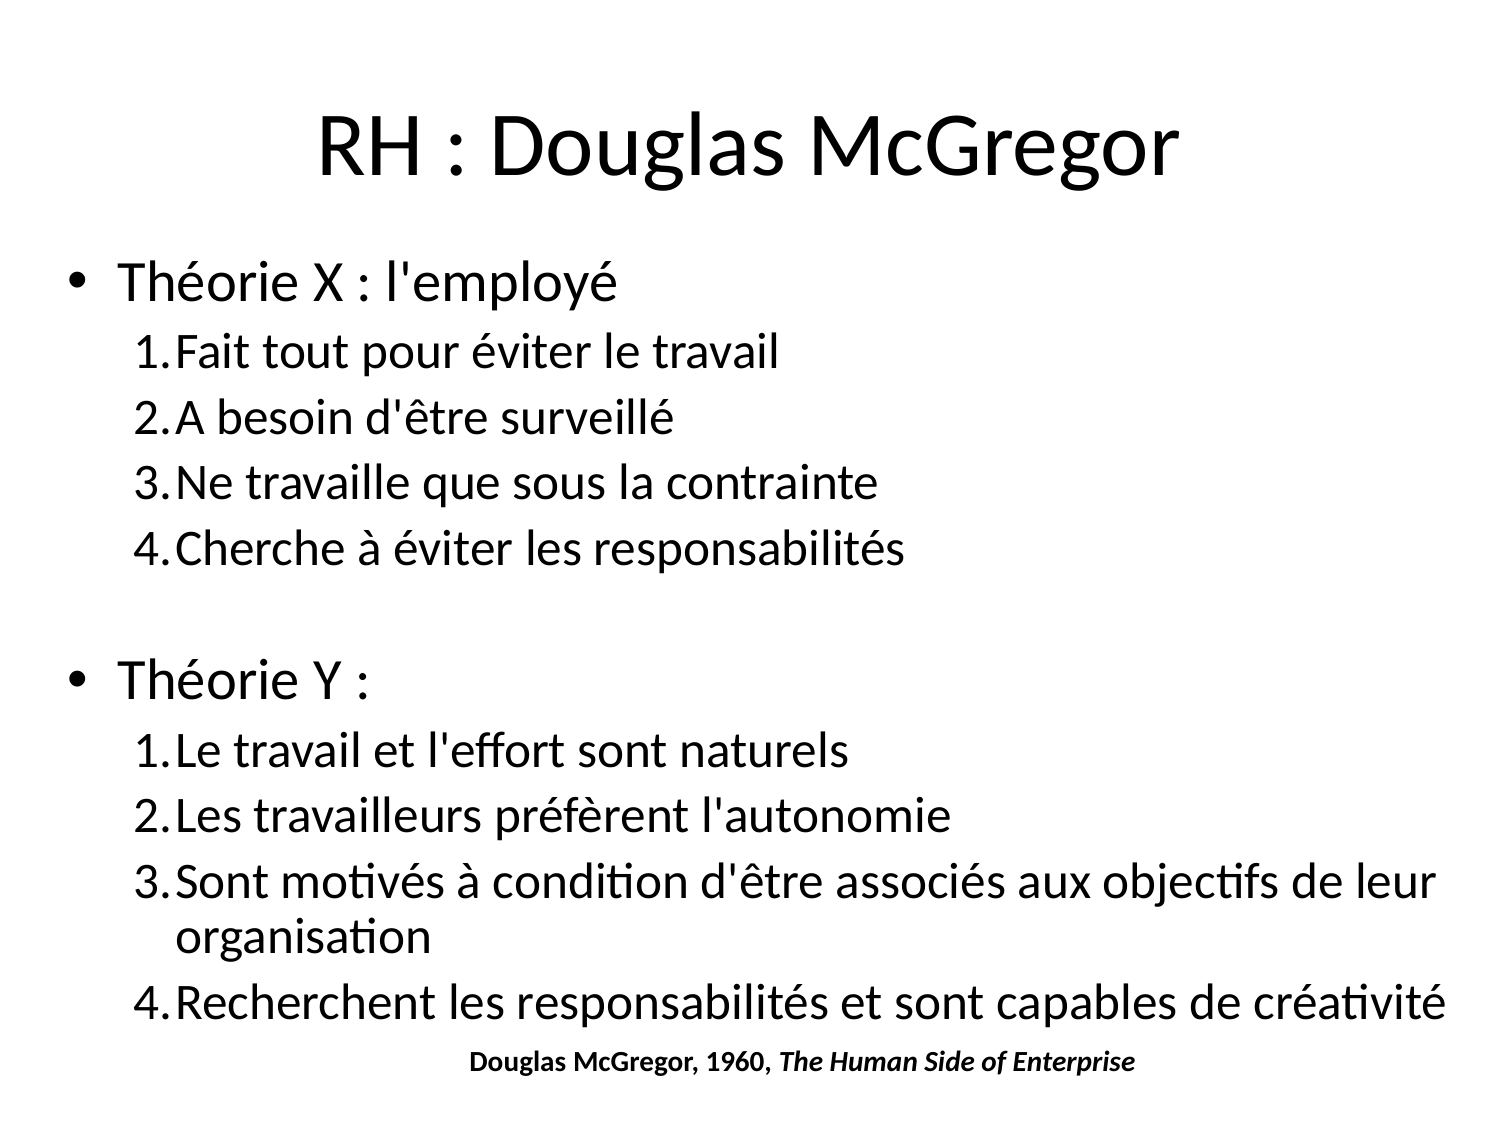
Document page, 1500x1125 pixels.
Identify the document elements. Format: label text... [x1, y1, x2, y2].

list Théorie X : l'employé Fait tout pour éviter le travail A besoin d'être surveillé Ne travaille que sous la contrainte Cherche à éviter les responsabilités Théorie Y : Le travail et l'effort sont naturels Les travailleurs préfèrent l'autonomie Sont motivés à condition d'être associés aux objectifs de leur organisation Recherchent les responsabilités et sont capables de créativité [53, 243, 1471, 1059]
title RH : Douglas McGregor [75, 45, 1425, 233]
text_box Douglas McGregor, 1960, The Human Side of Enterprise [454, 1034, 1329, 1085]
